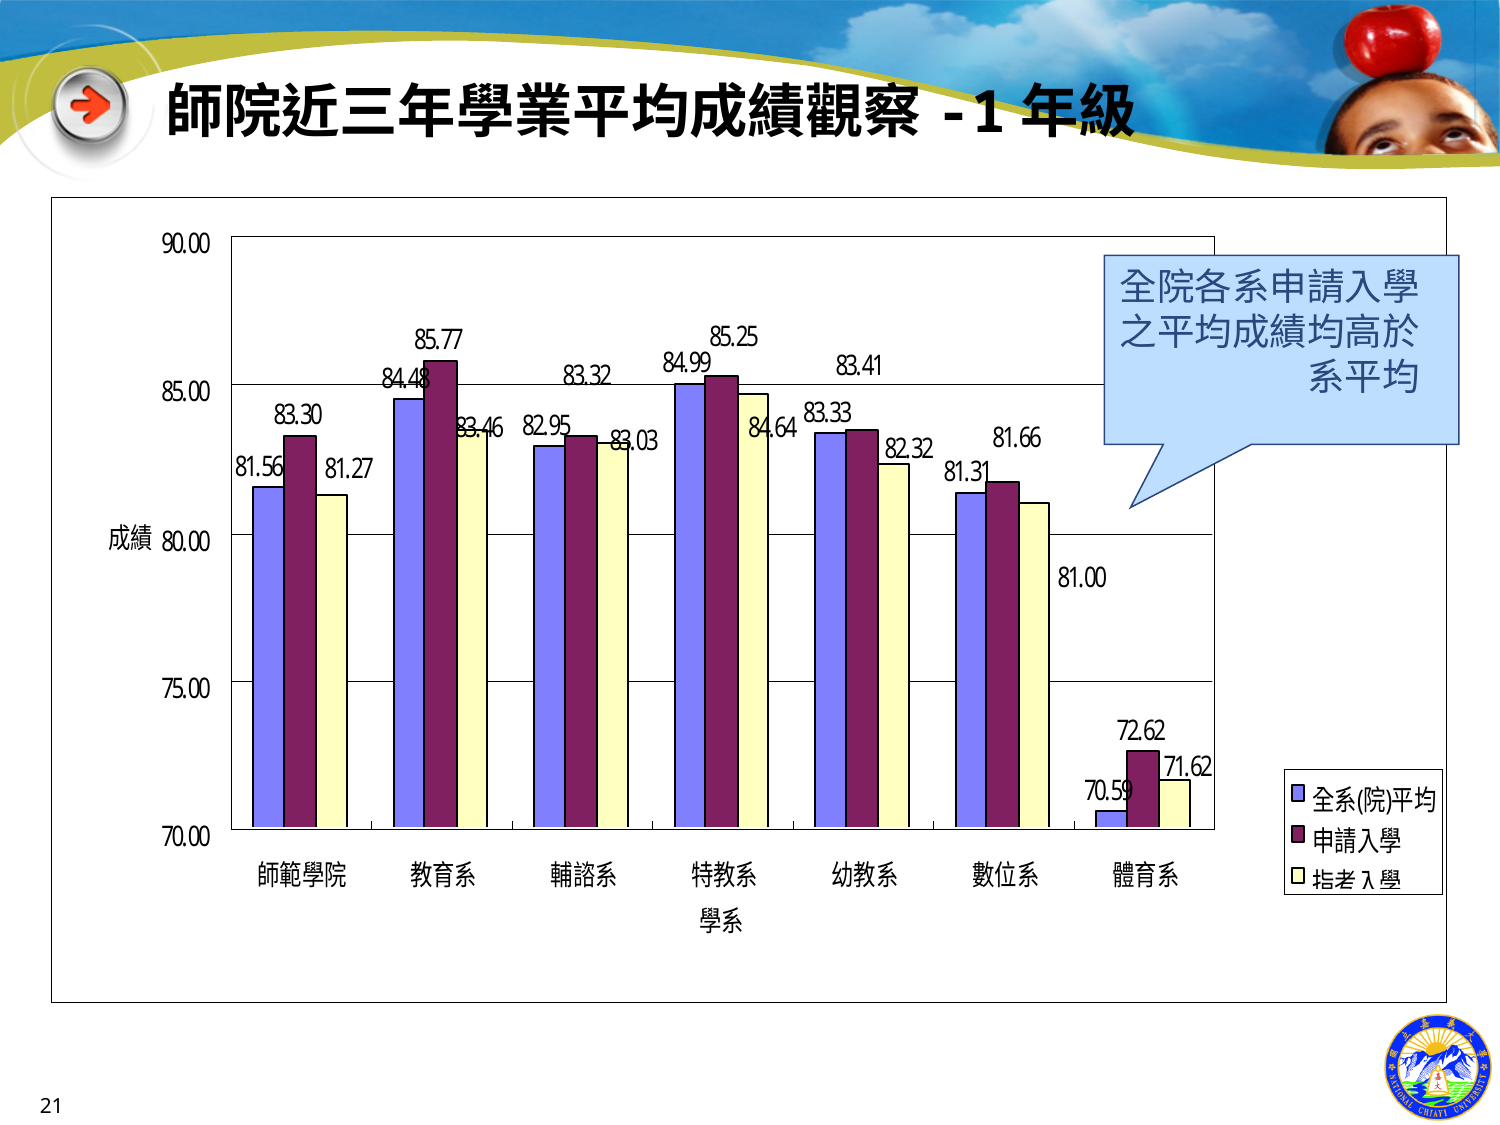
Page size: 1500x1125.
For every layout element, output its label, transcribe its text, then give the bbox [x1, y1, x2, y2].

text_box 全院各系申請入學之平均成績均高於系平均 [1104, 255, 1459, 508]
text_box [24, 1084, 376, 1125]
chart [41, 184, 1459, 1016]
title 師院近三年學業平均成績觀察-1年級 [150, 62, 1211, 155]
